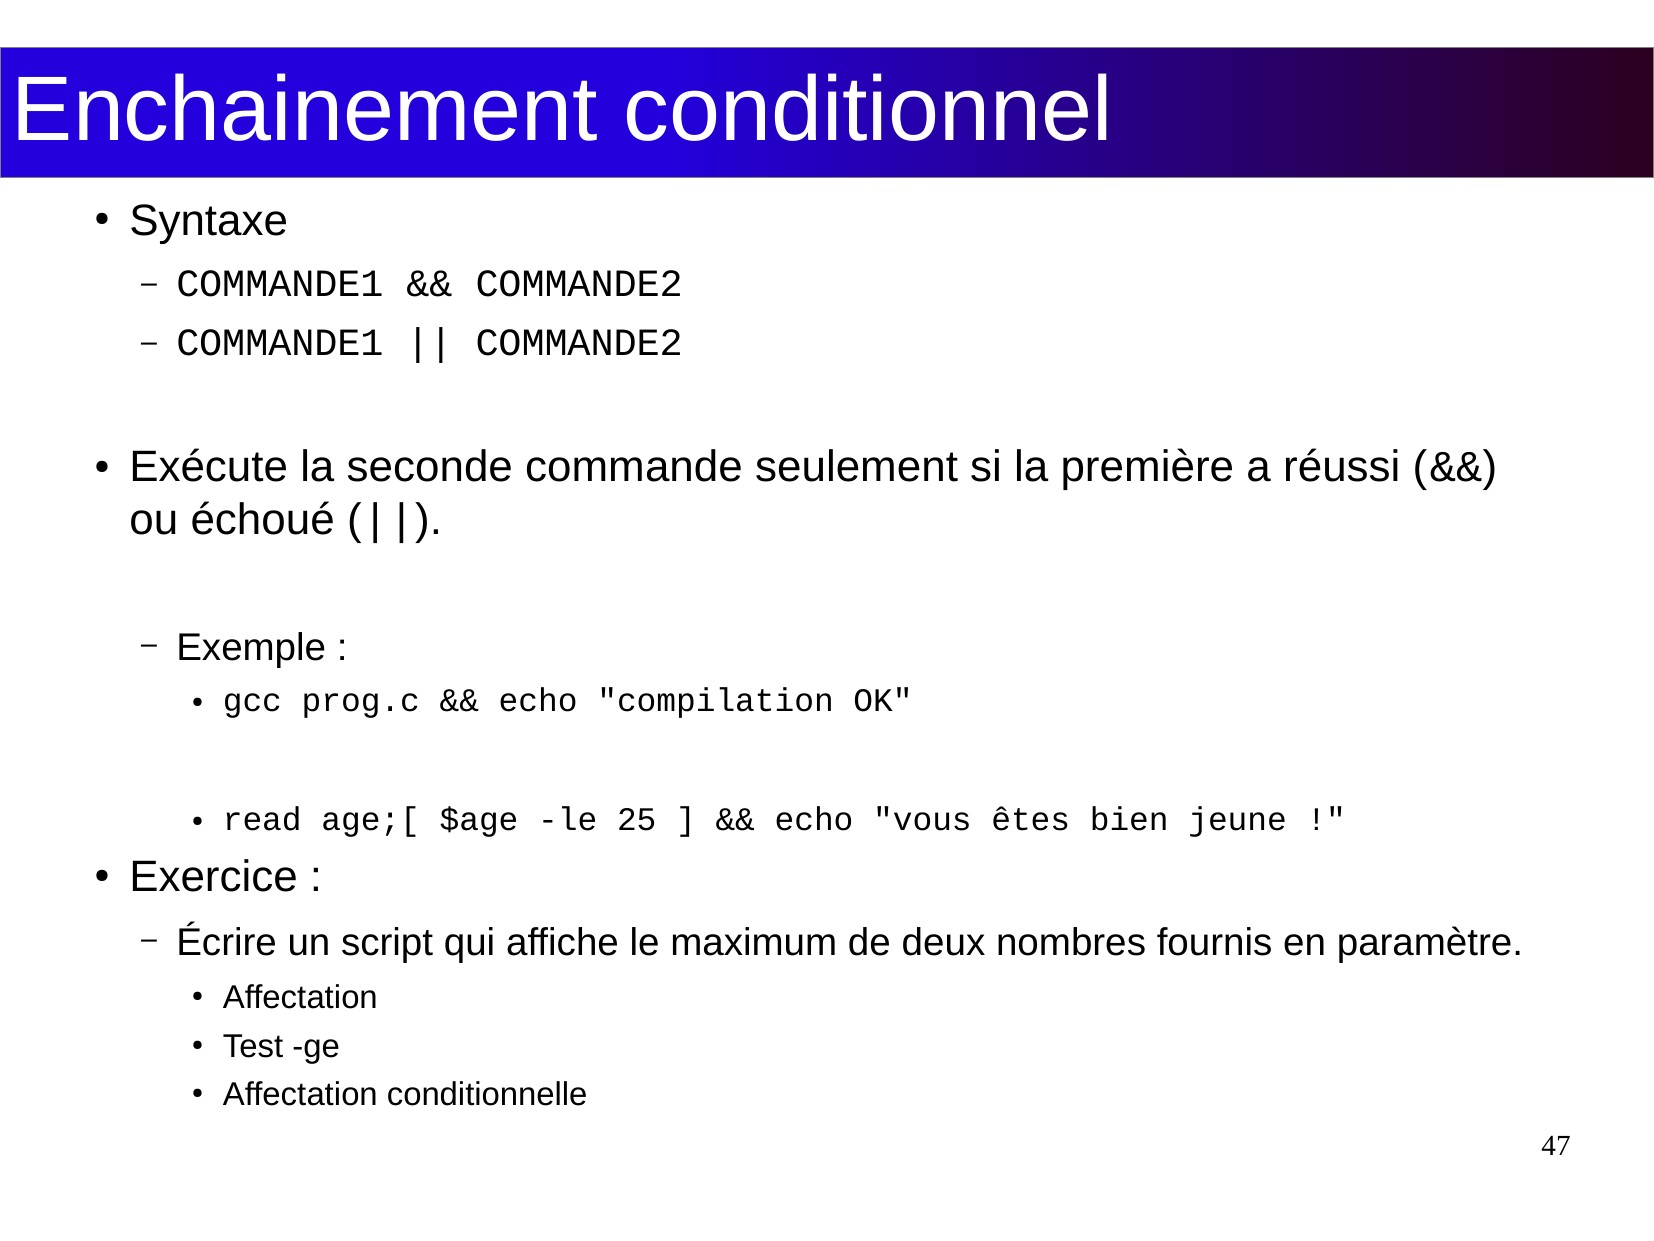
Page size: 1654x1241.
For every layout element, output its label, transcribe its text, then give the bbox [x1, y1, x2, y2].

title Enchainement conditionnel [11, 5, 1642, 213]
list Syntaxe COMMANDE1 && COMMANDE2 COMMANDE1 || COMMANDE2 Exécute la seconde commande seulement si la première a réussi (&&) ou échoué (||). Exemple : gcc prog.c && echo "compilation OK" read age;[ $age -le 25 ] && echo "vous êtes bien jeune !" Exercice : Écrire un script qui affiche le maximum de deux nombres fournis en paramètre. Affectation Test -ge Affectation conditionnelle [82, 195, 1538, 1158]
